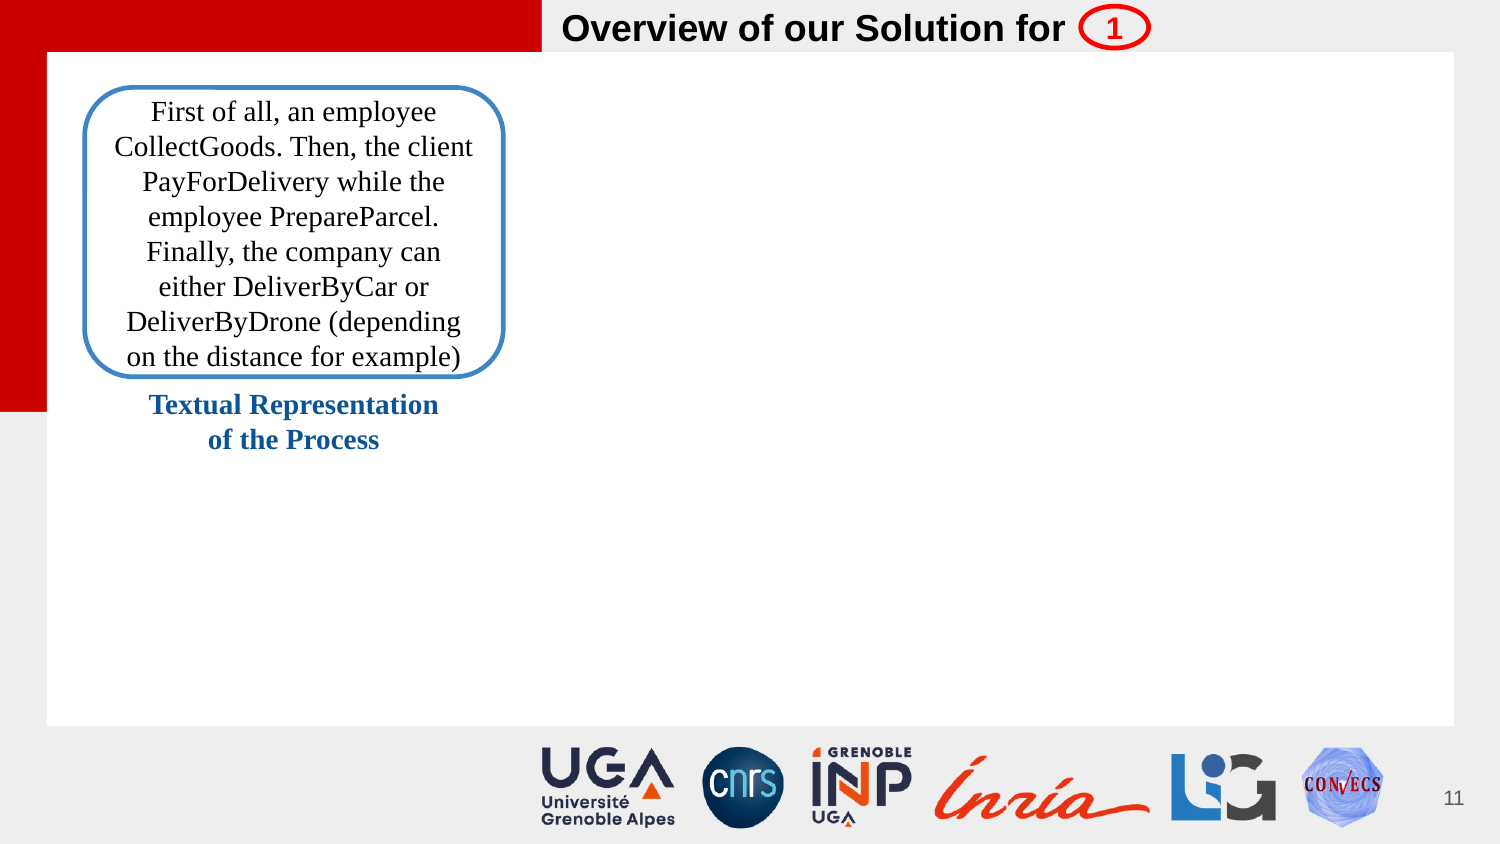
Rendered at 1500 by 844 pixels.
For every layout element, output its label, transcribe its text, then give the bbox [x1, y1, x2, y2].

text_box Textual Representation of the Process [26, 393, 562, 448]
text_box 1 [1080, 6, 1149, 49]
picture [0, 0, 1500, 844]
text_box Overview of our Solution for [546, 0, 1441, 55]
text_box First of all, an employee CollectGoods. Then, the client PayForDelivery while the employee PrepareParcel. Finally, the company can either DeliverByCar or DeliverByDrone (depending on the distance for example) [84, 87, 504, 377]
slide_number <numéro> [1389, 764, 1480, 830]
